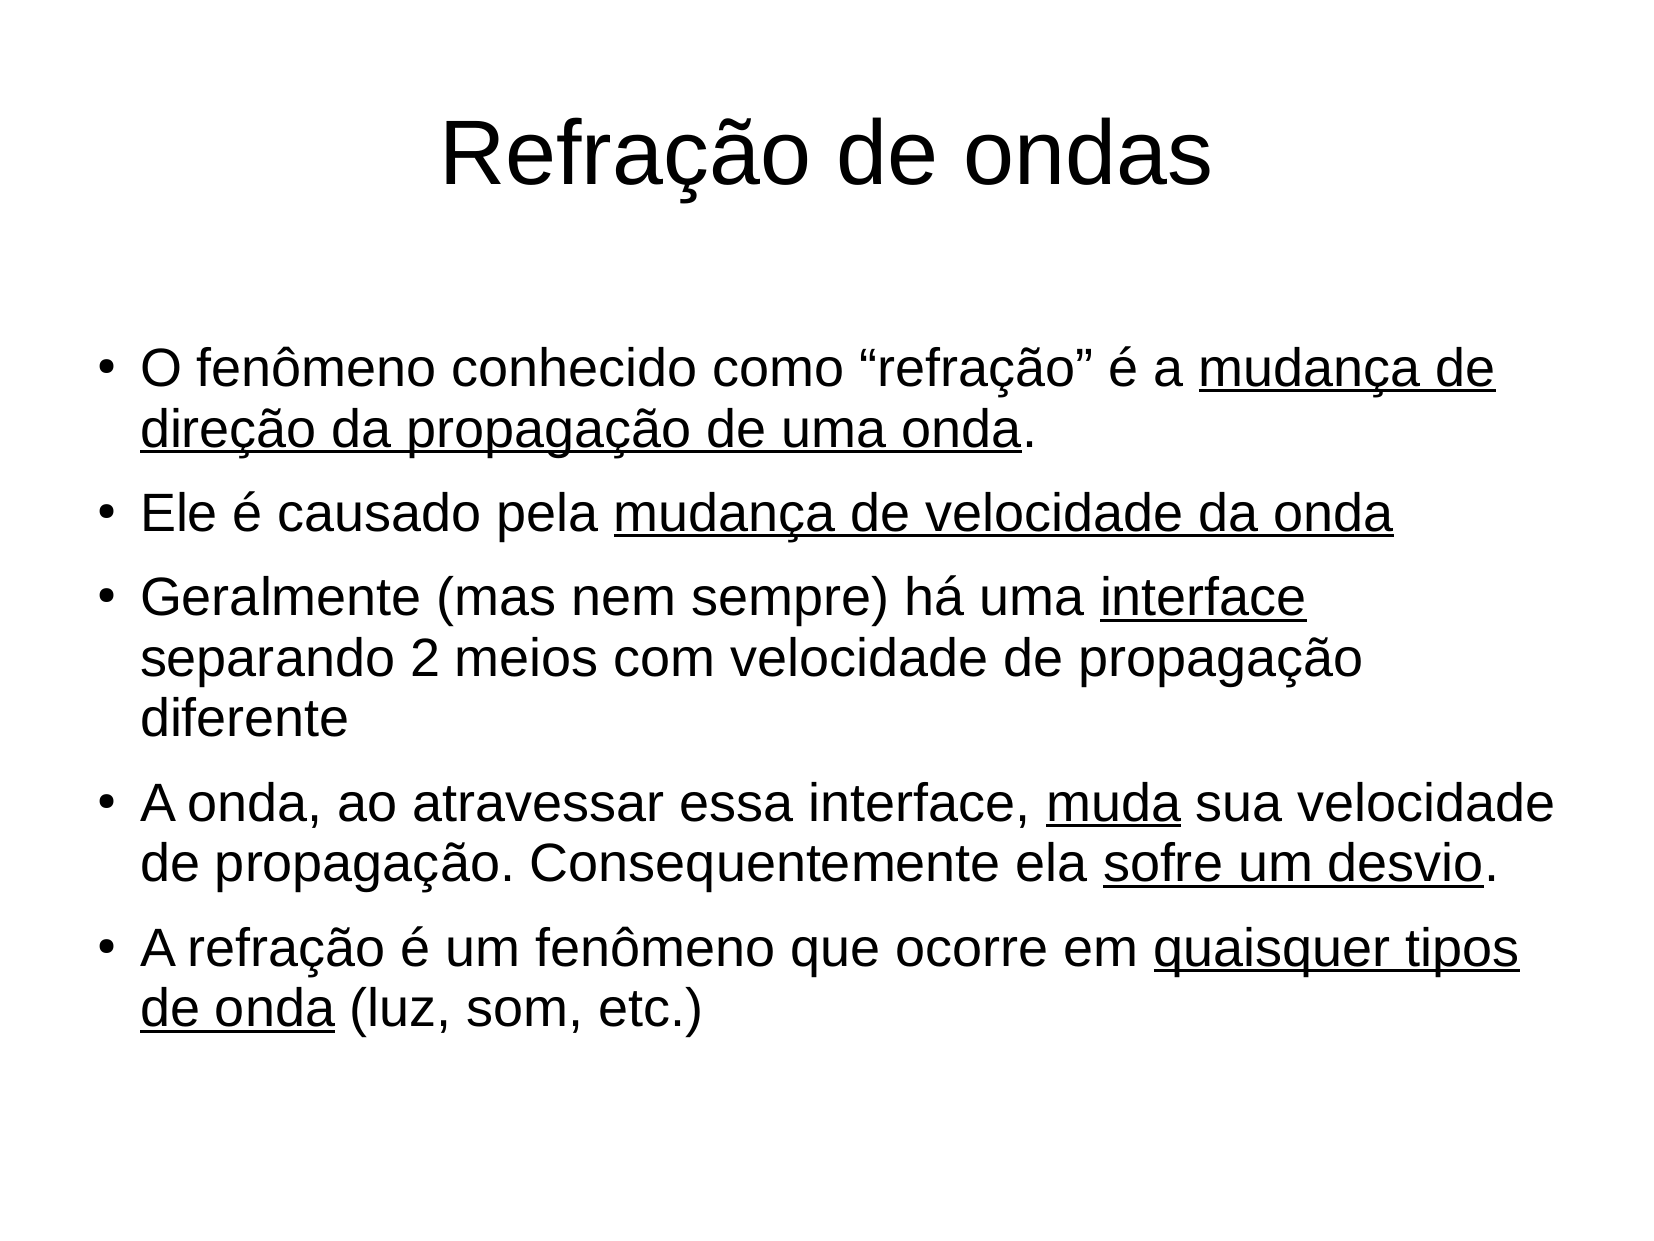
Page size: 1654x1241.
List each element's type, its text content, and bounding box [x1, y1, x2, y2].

list O fenômeno conhecido como “refração” é a mudança de direção da propagação de uma onda. Ele é causado pela mudança de velocidade da onda Geralmente (mas nem sempre) há uma interface separando 2 meios com velocidade de propagação diferente A onda, ao atravessar essa interface, muda sua velocidade de propagação. Consequentemente ela sofre um desvio. A refração é um fenômeno que ocorre em quaisquer tipos de onda (luz, som, etc.) [82, 337, 1571, 1057]
title Refração de ondas [82, 49, 1571, 257]
